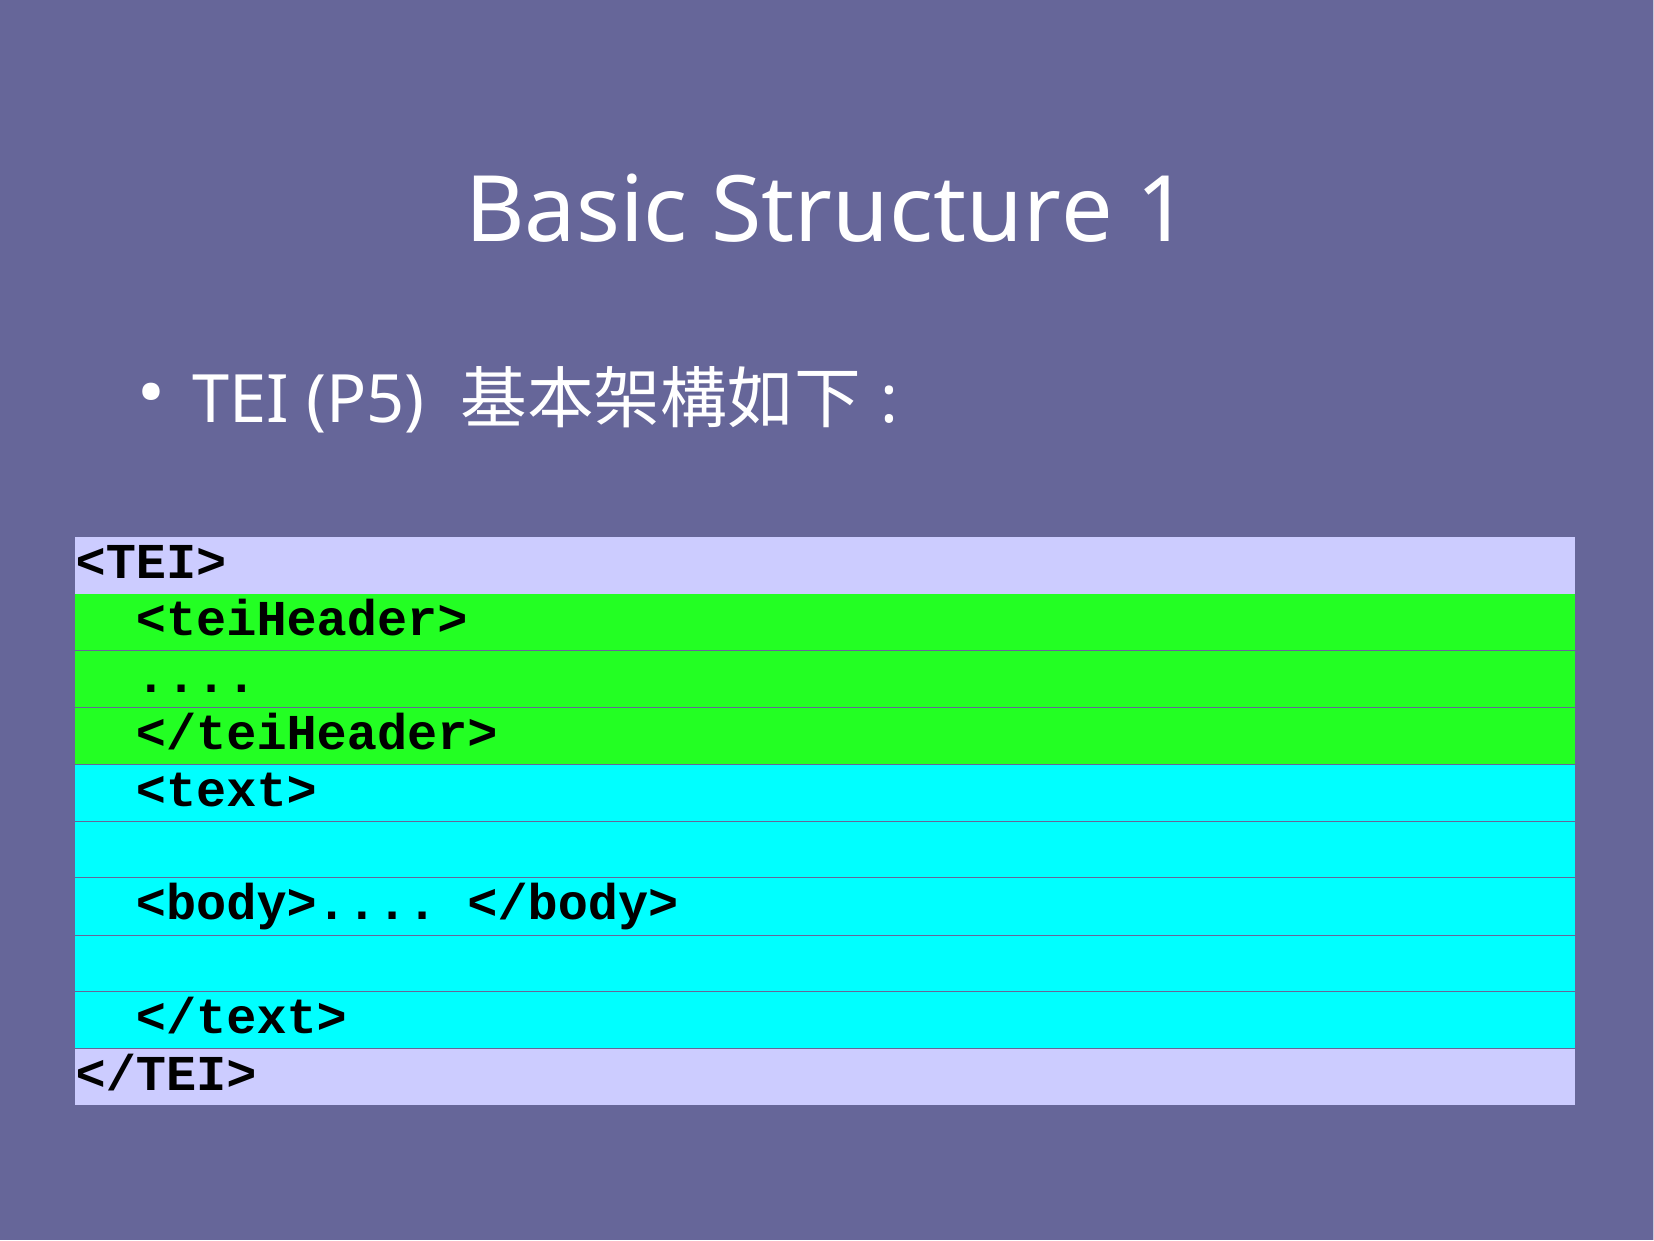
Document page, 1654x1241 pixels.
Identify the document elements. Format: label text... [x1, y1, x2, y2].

chart [74, 536, 1576, 1204]
title Basic Structure 1 [121, 102, 1534, 310]
list TEI (P5) 基本架構如下: [121, 344, 1534, 536]
